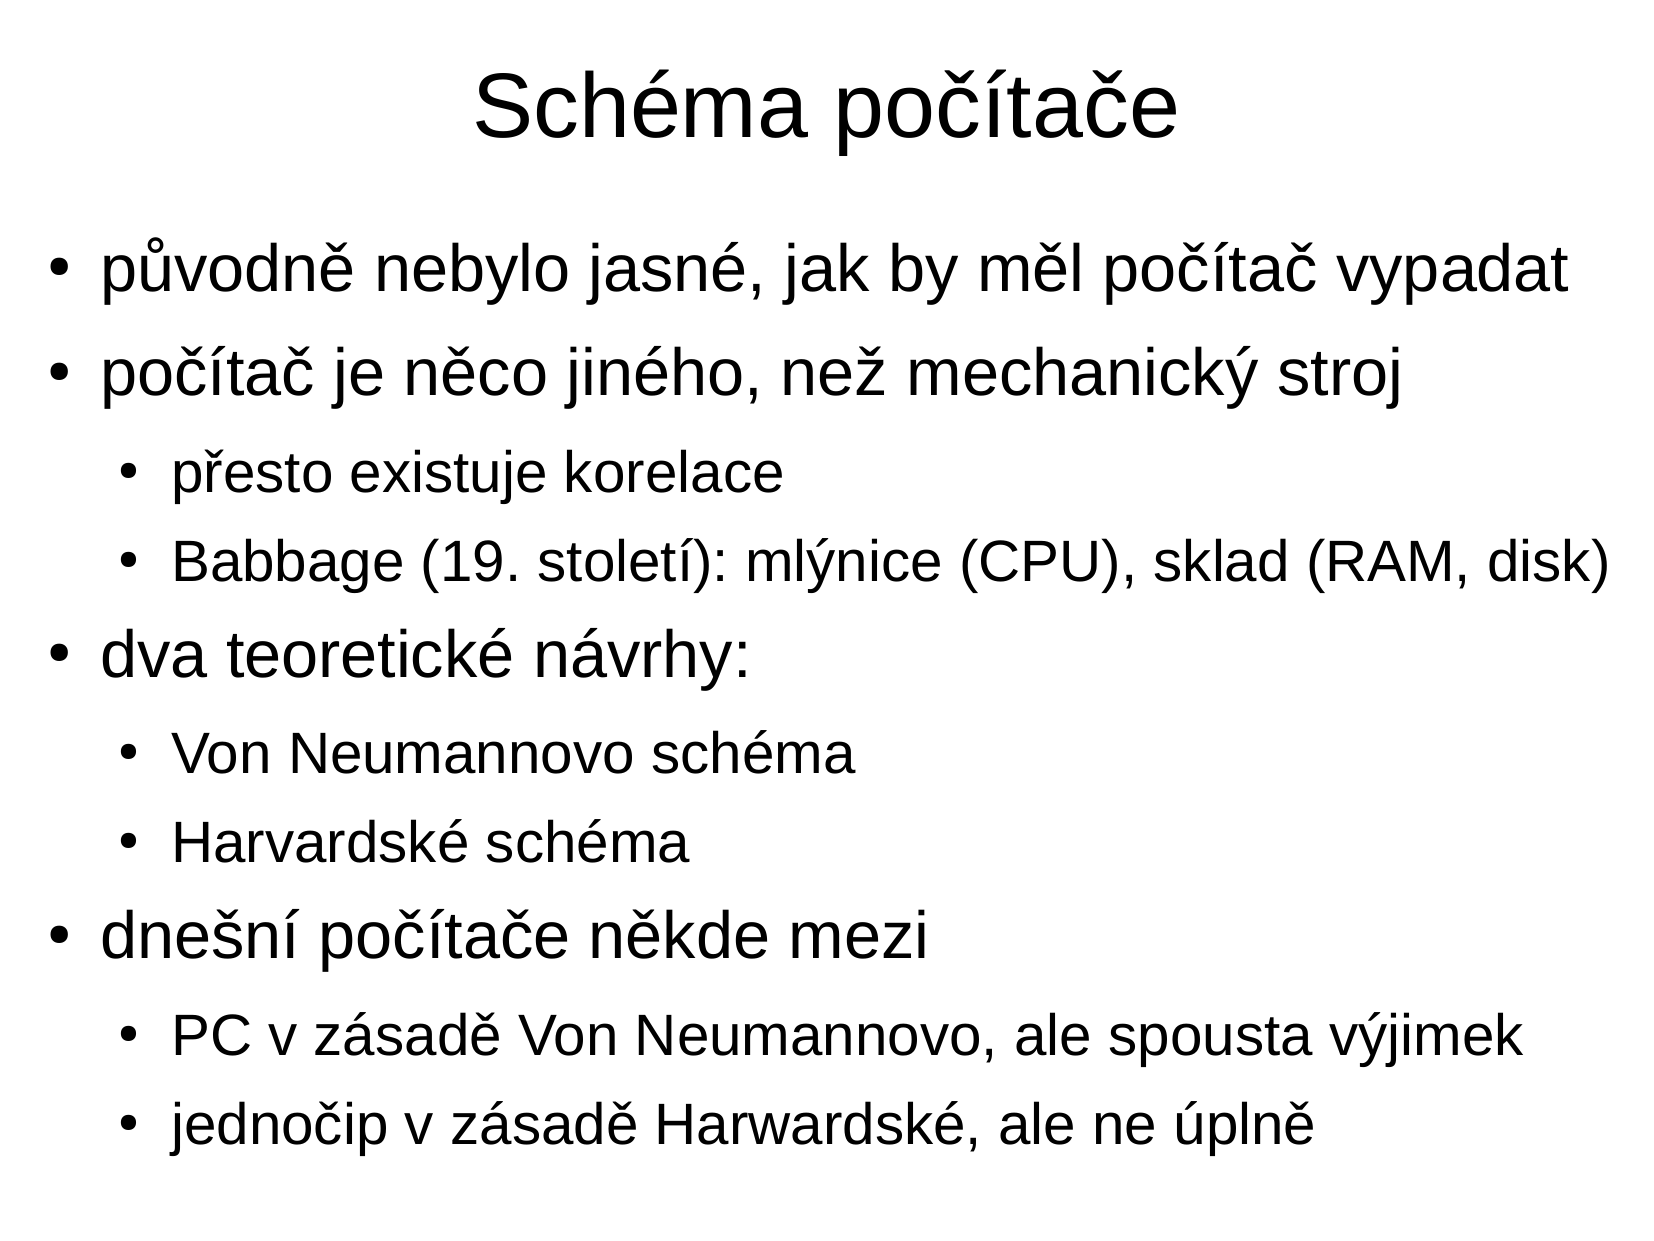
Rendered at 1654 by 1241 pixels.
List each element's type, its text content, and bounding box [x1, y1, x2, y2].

list původně nebylo jasné, jak by měl počítač vypadat počítač je něco jiného, než mechanický stroj přesto existuje korelace Babbage (19. století): mlýnice (CPU), sklad (RAM, disk) dva teoretické návrhy: Von Neumannovo schéma Harvardské schéma dnešní počítače někde mezi PC v zásadě Von Neumannovo, ale spousta výjimek jednočip v zásadě Harwardské, ale ne úplně [29, 231, 1625, 1157]
title Schéma počítače [82, 9, 1571, 202]
